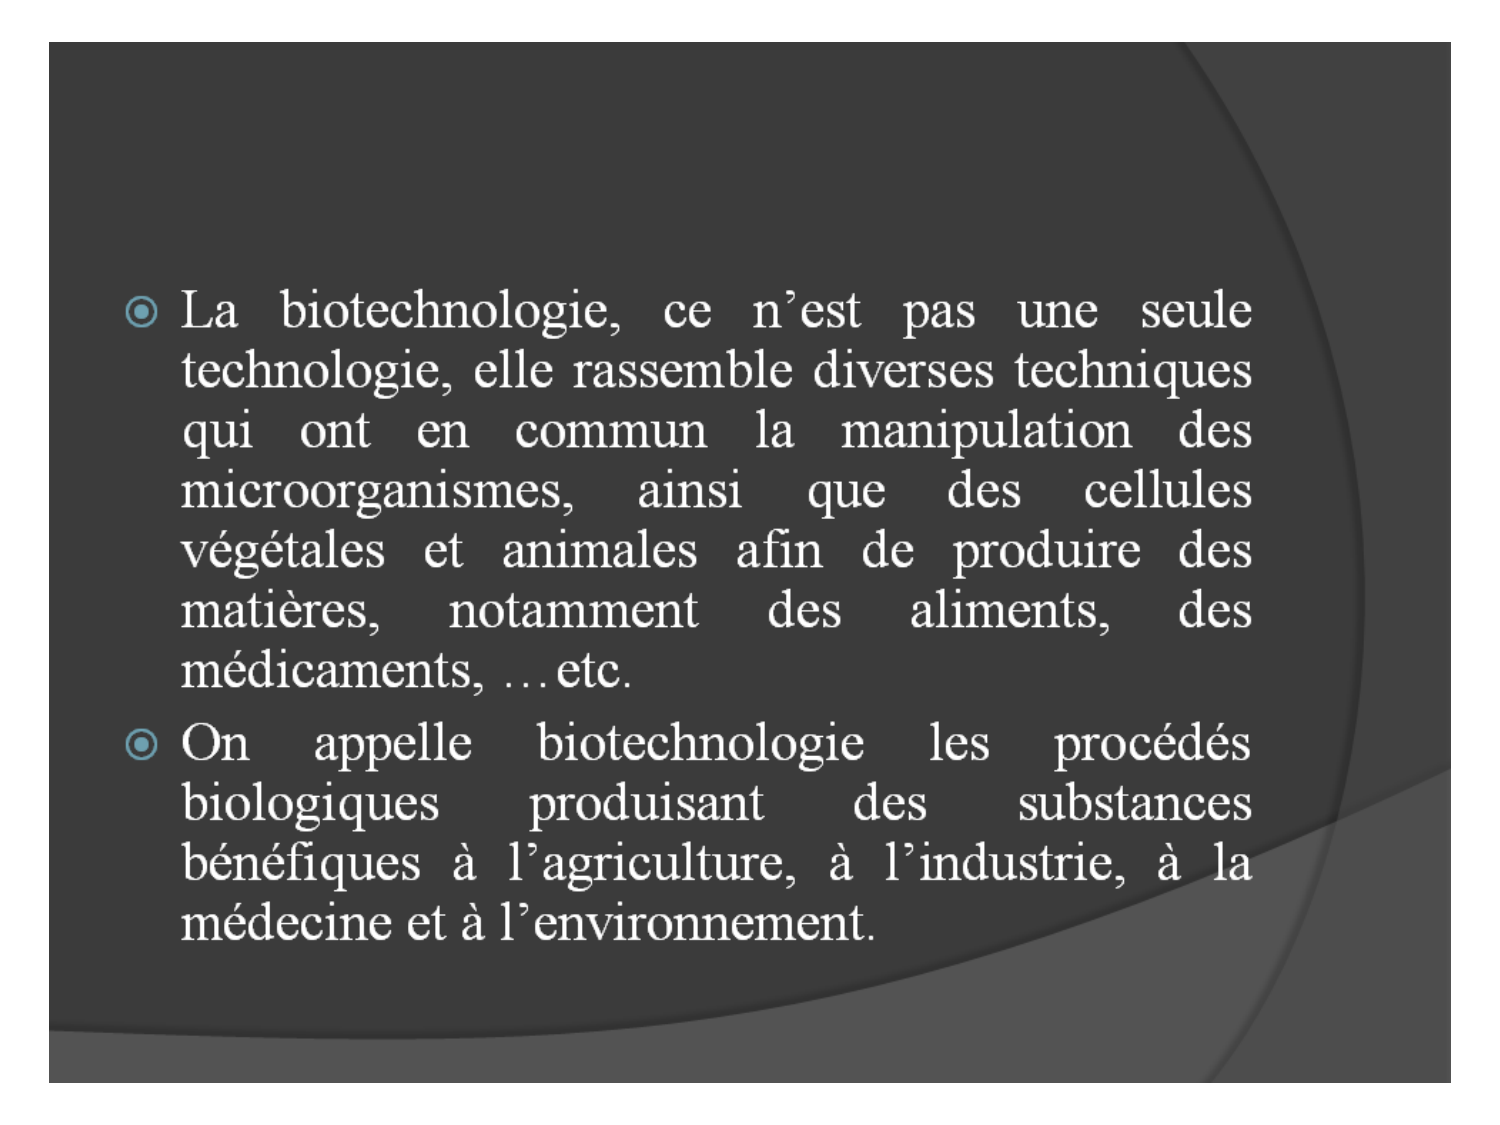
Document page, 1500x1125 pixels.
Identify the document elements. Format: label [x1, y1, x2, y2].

picture [49, 42, 1451, 1083]
